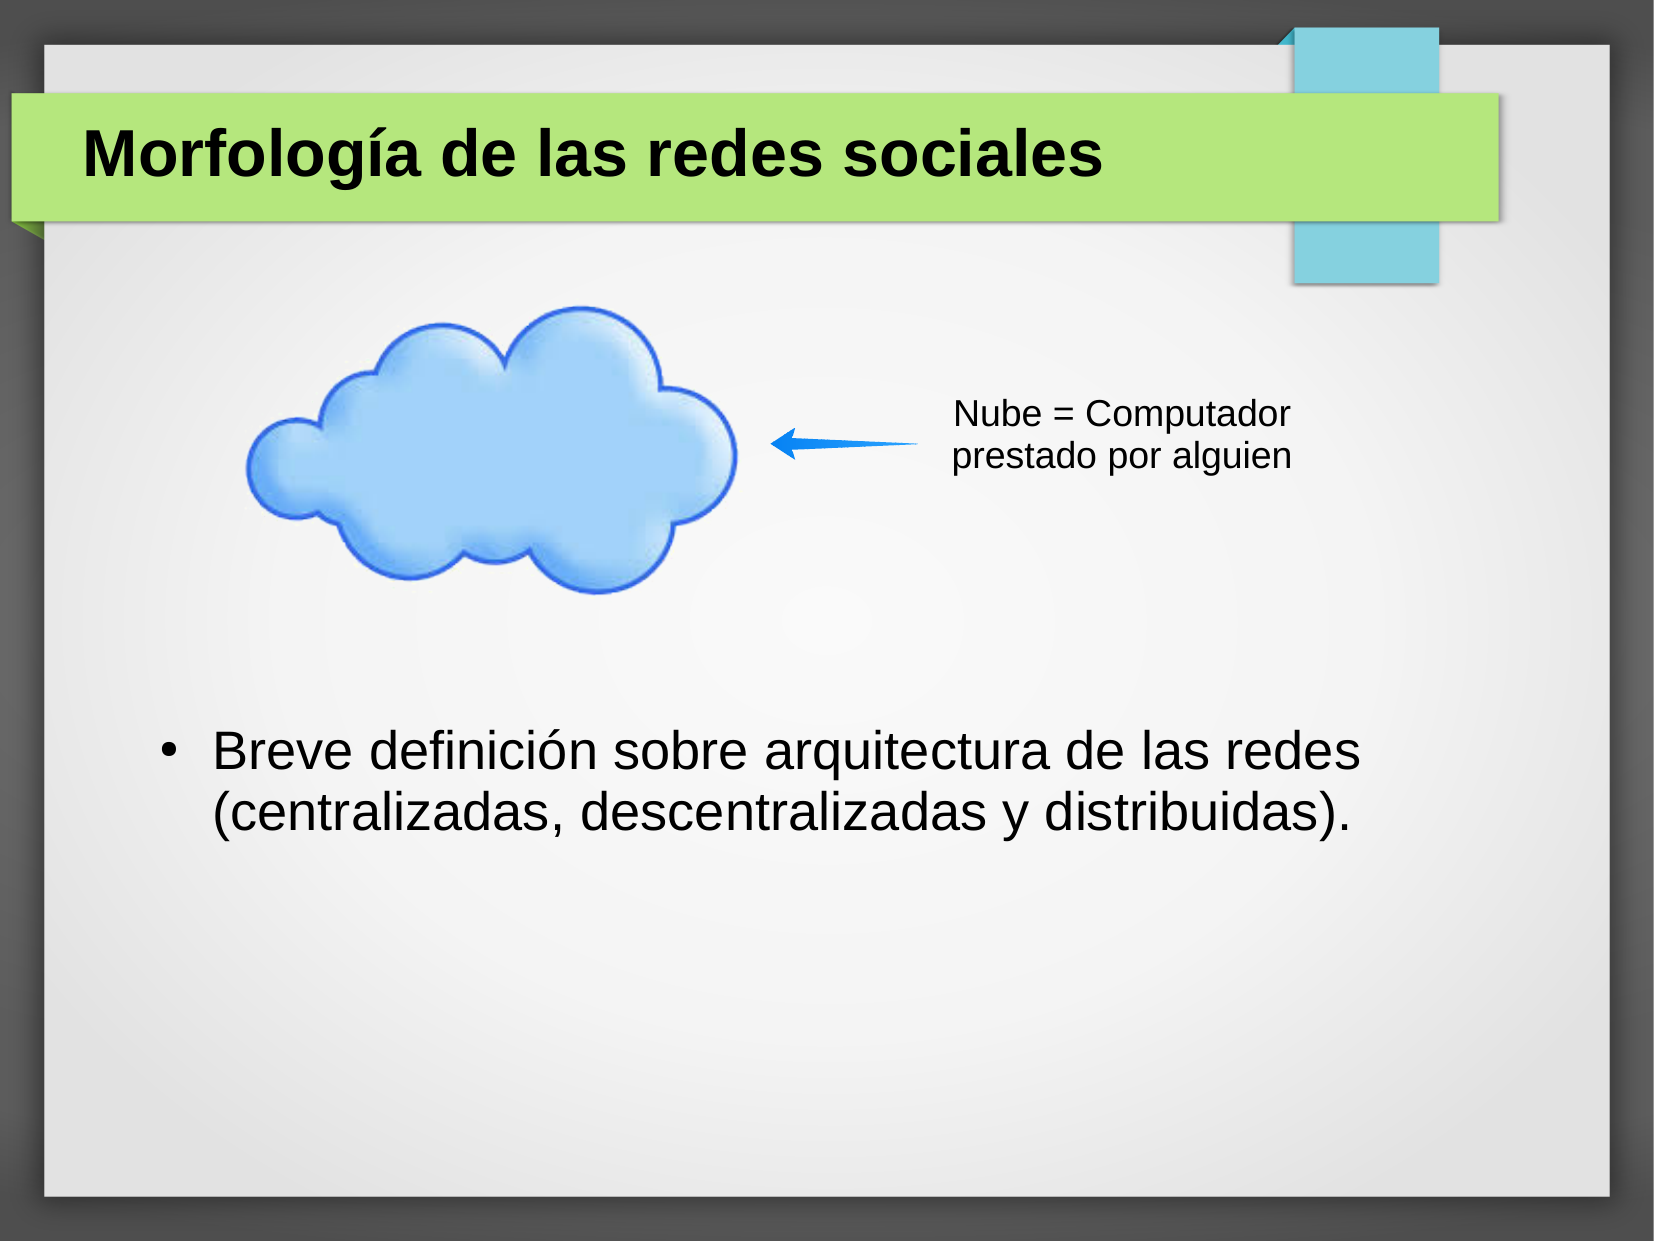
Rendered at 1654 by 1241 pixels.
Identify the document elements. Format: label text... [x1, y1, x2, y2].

picture [0, 0, 1654, 1241]
title Morfología de las redes sociales [82, 94, 1264, 213]
list Breve definición sobre arquitectura de las redes (centralizadas, descentralizadas y distribuidas). [141, 720, 1406, 875]
text_box Nube = Computador prestado por alguien [885, 385, 1359, 485]
